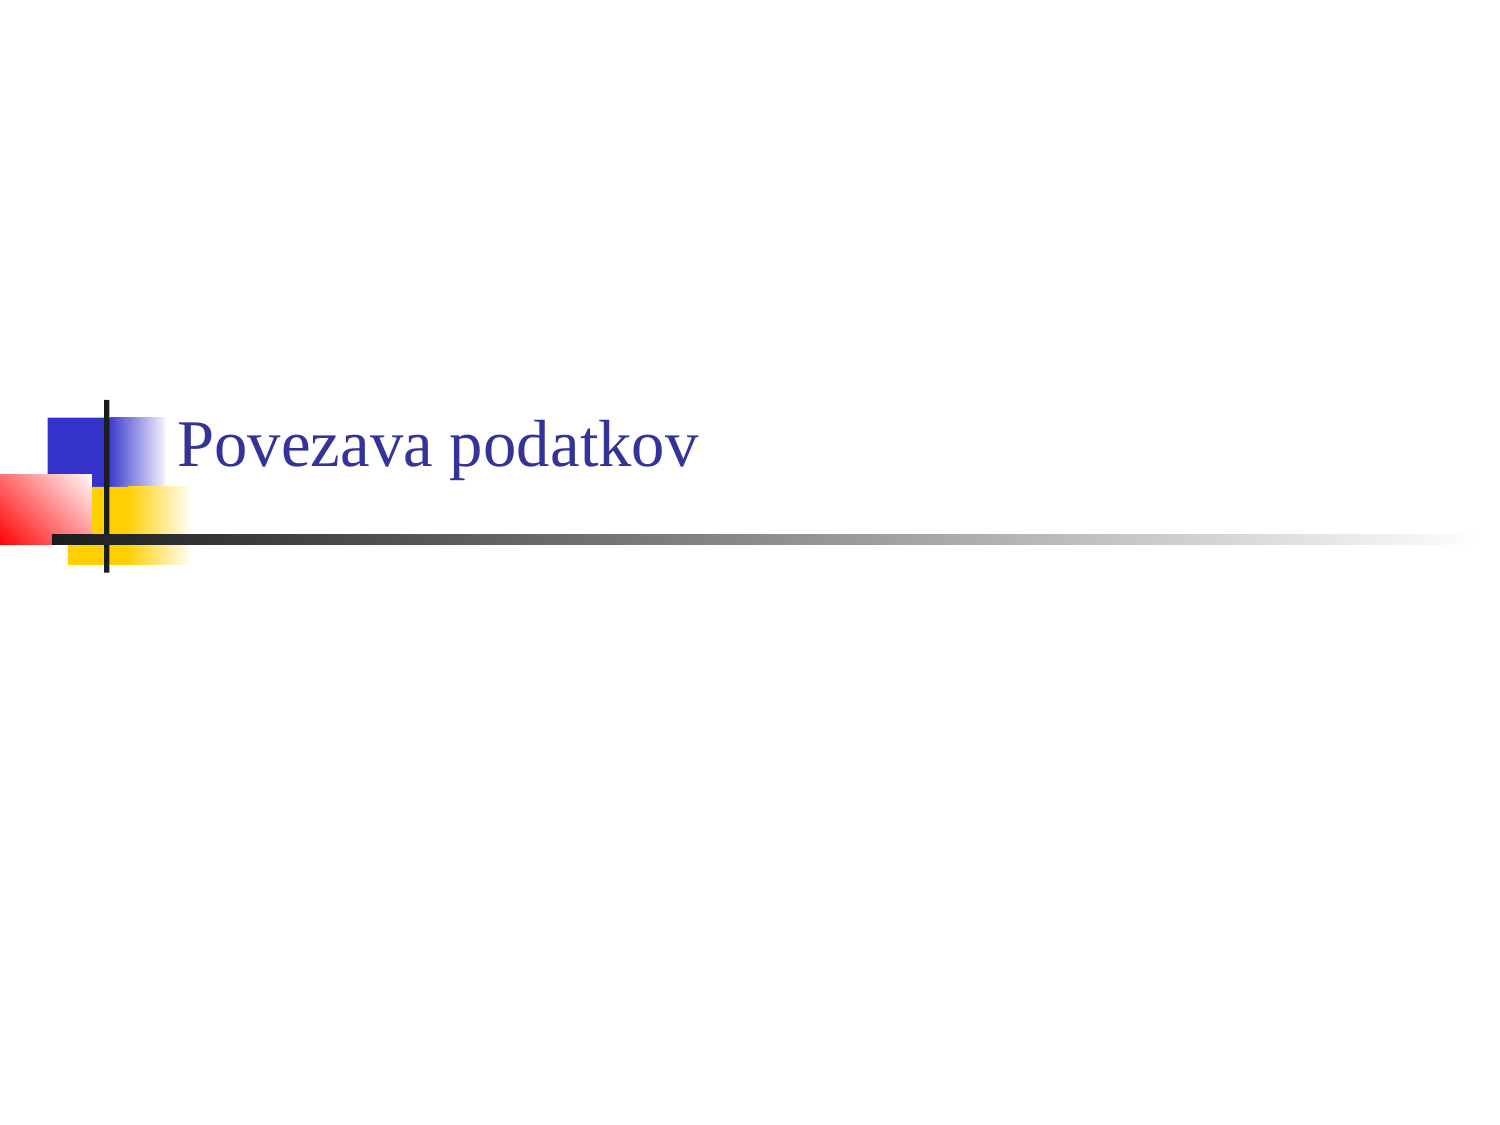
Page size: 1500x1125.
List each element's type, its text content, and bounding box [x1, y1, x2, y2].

title Povezava podatkov [162, 299, 1438, 488]
